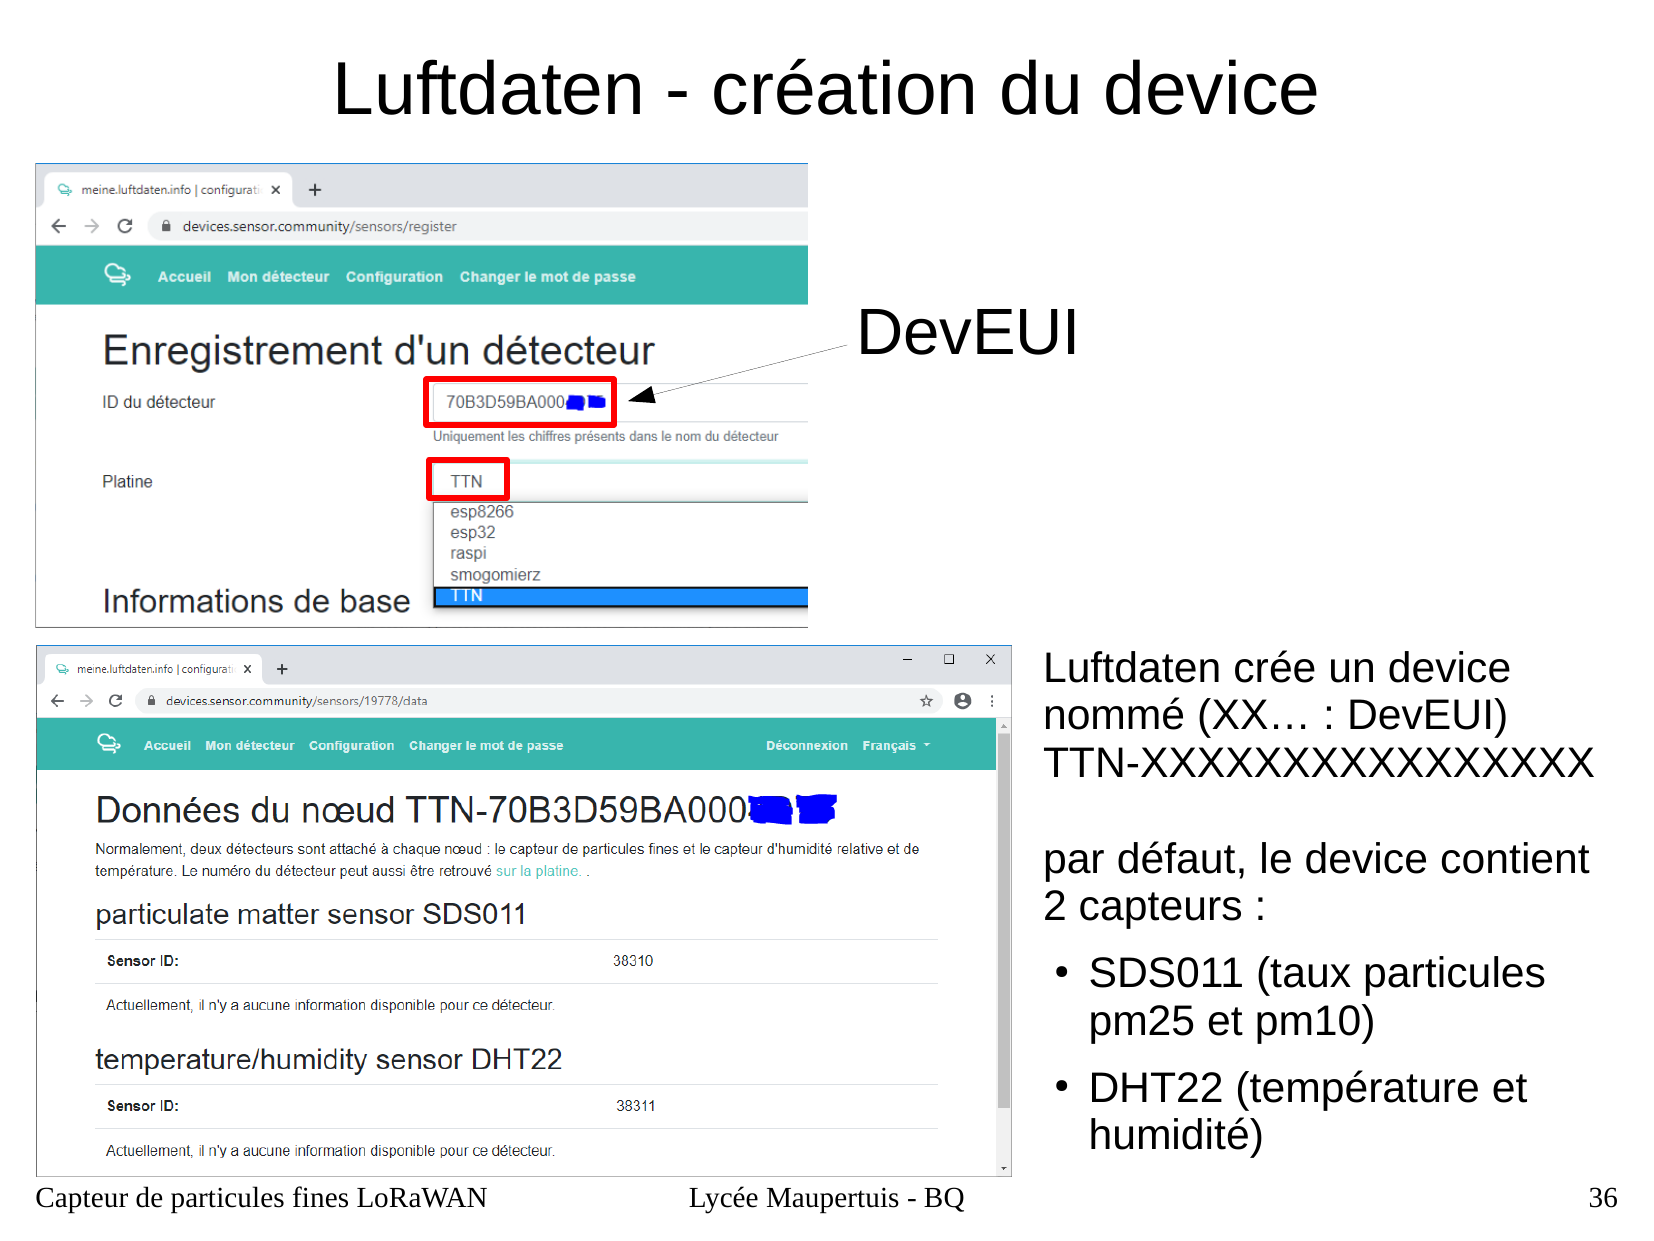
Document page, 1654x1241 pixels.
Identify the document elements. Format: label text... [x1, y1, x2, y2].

list DevEUI [856, 295, 1091, 369]
title Luftdaten - création du device [35, 35, 1619, 142]
list Luftdaten crée un device nommé (XX… : DevEUI) TTN-XXXXXXXXXXXXXXXX par défaut, le device contient 2 capteurs : SDS011 (taux particules pm25 et pm10) DHT22 (température et humidité) [1043, 643, 1602, 1170]
picture [36, 645, 1012, 1177]
picture [35, 163, 808, 629]
